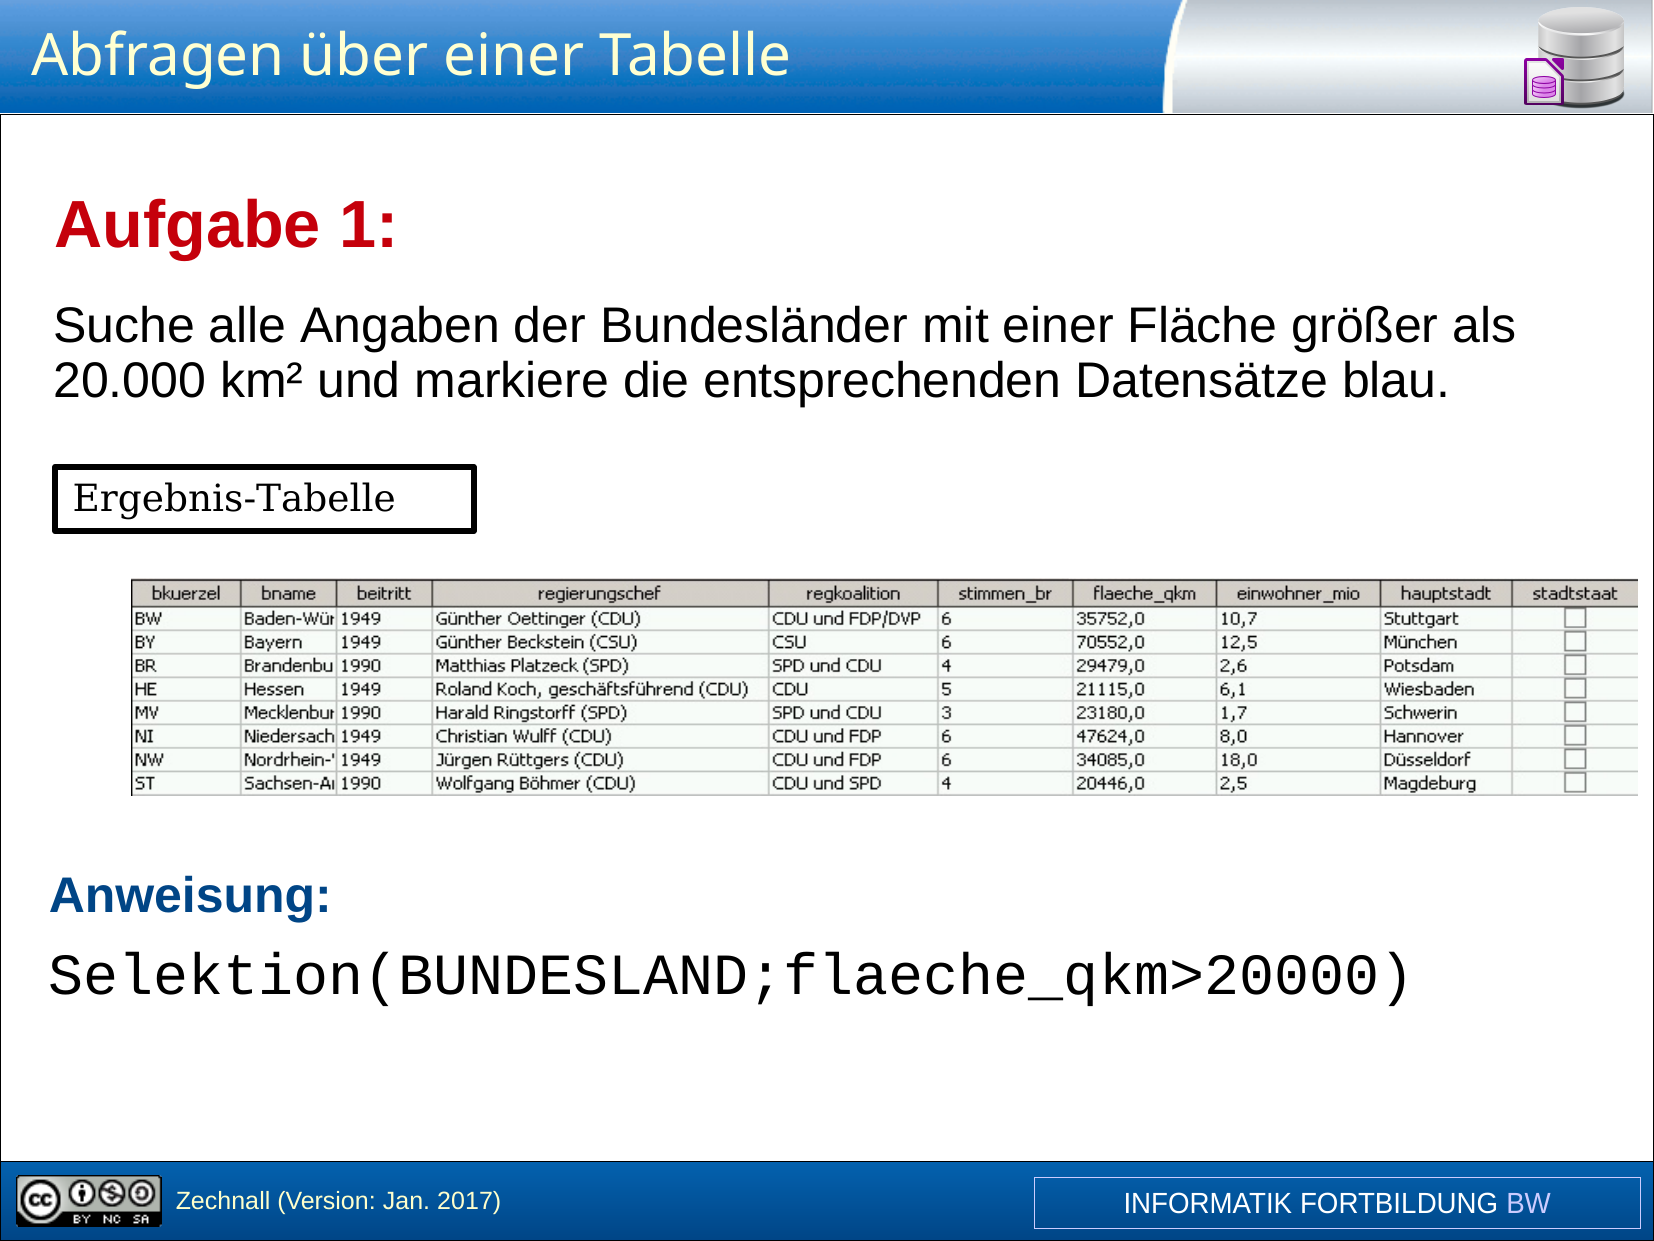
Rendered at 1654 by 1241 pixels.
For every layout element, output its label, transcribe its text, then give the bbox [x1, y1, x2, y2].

picture [0, 0, 1654, 113]
text_box Suche alle Angaben der Bundesländer mit einer Fläche größer als 20.000 km² und markiere die entsprechenden Datensätze blau. [53, 296, 1522, 522]
title Abfragen über einer Tabelle [31, 14, 1151, 92]
picture [131, 578, 1638, 796]
picture [16, 1175, 162, 1227]
text_box Aufgabe 1: [54, 186, 400, 262]
text_box Anweisung: Selektion(BUNDESLAND;flaeche_qkm>20000) [48, 866, 1414, 1012]
text_box Ergebnis-Tabelle [54, 522, 474, 532]
